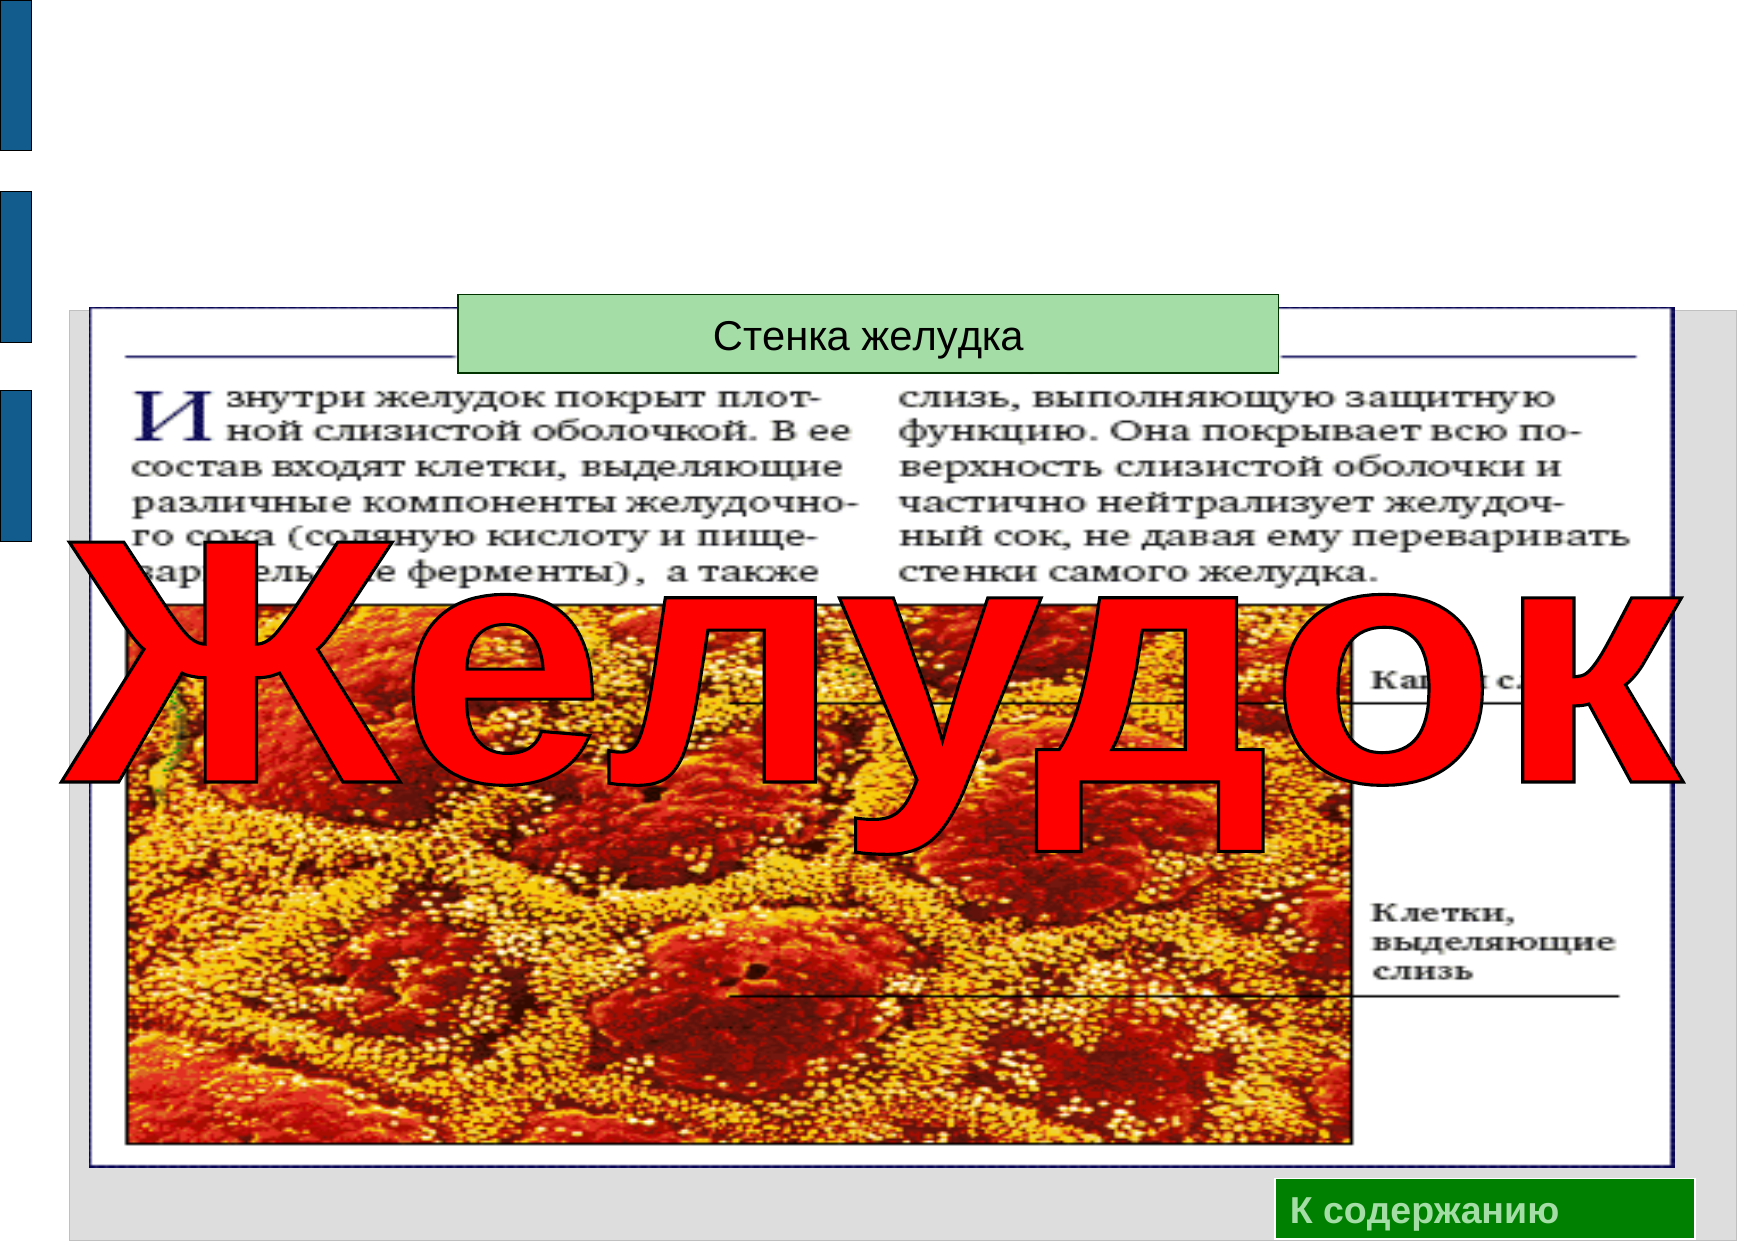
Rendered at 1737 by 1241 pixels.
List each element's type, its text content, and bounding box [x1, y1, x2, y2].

picture [89, 307, 1675, 1168]
text_box Желудок [1522, 597, 1684, 782]
picture [89, 574, 143, 735]
text_box Желудок [609, 597, 816, 786]
text_box Желудок [1036, 597, 1264, 852]
text_box Желудок [412, 594, 593, 786]
text_box Желудок [839, 597, 1042, 855]
picture [1627, 611, 1675, 766]
text_box Стенка желудка [457, 294, 1279, 373]
text_box Желудок [1284, 594, 1483, 786]
text_box Желудок [61, 542, 401, 782]
text_box К содержанию [1275, 1178, 1696, 1240]
